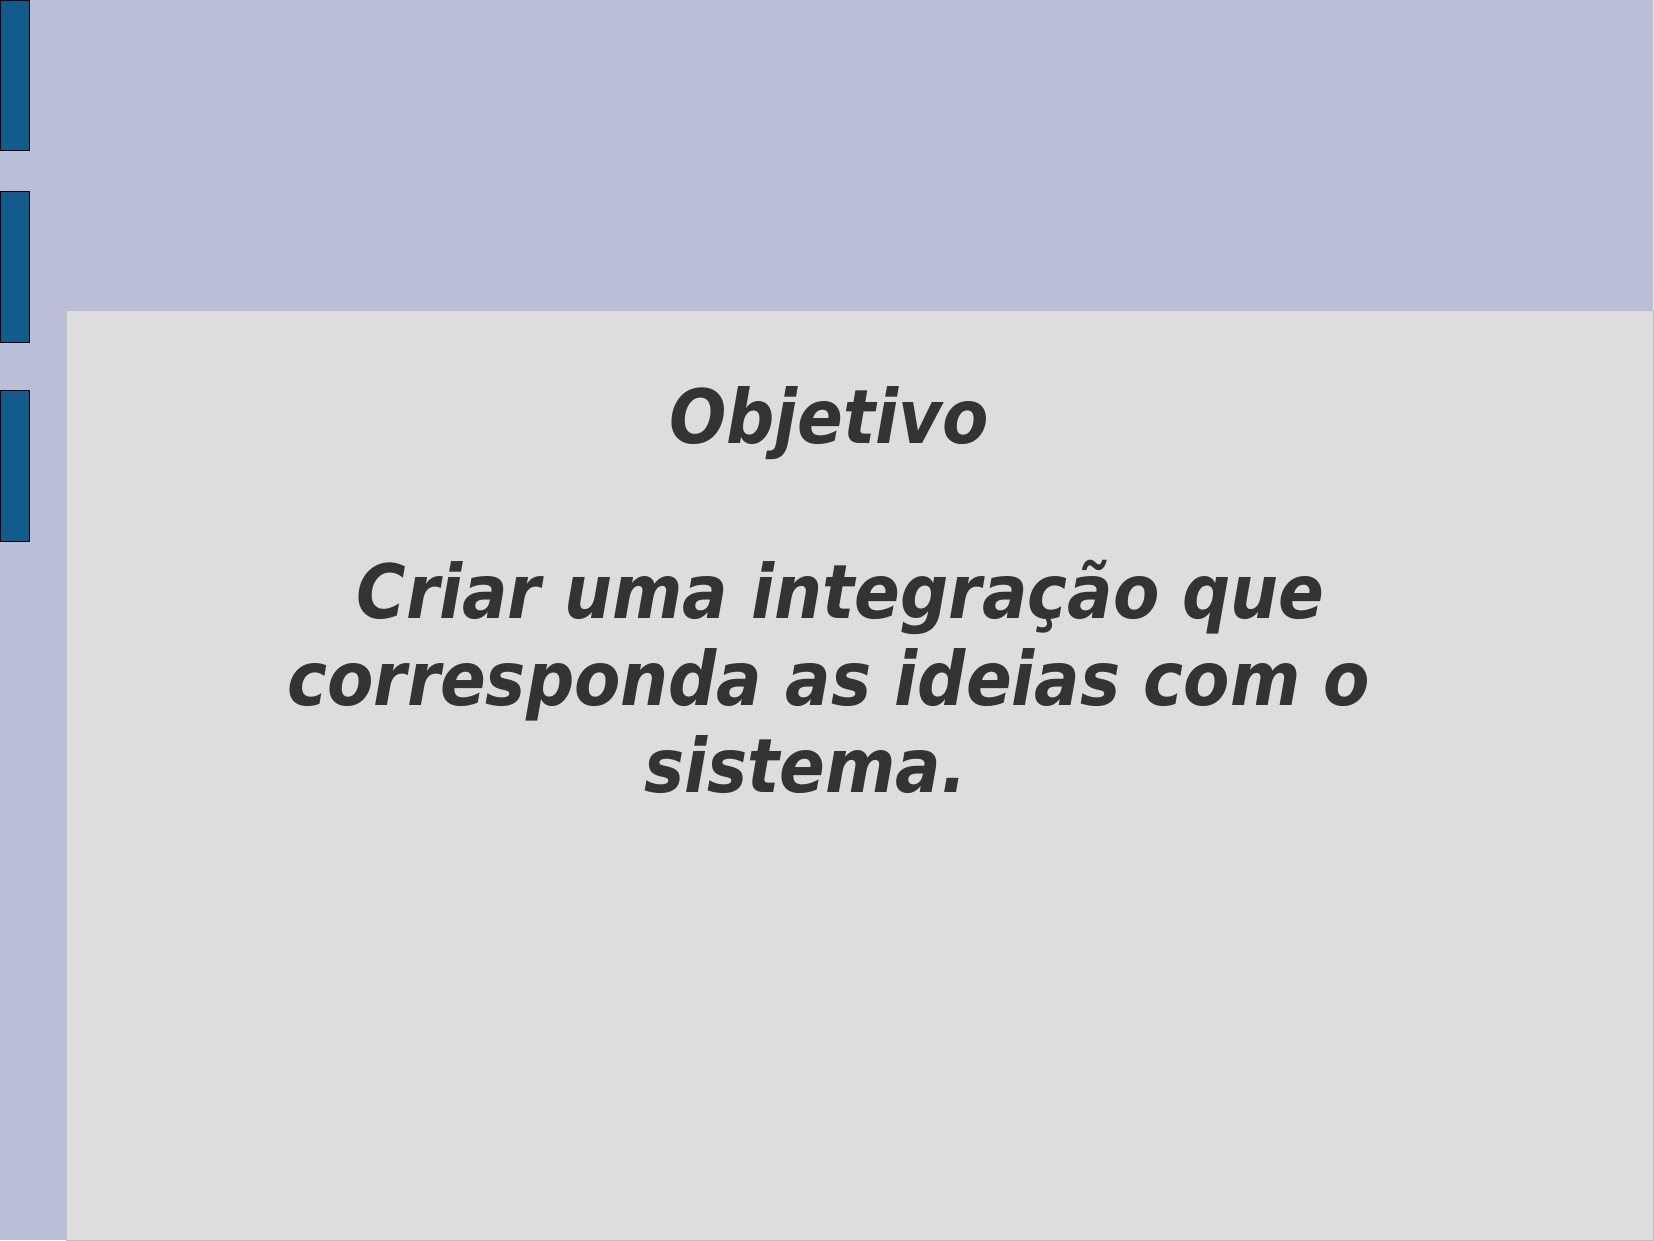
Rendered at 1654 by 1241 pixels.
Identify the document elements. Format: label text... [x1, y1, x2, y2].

subtitle Objetivo Criar uma integração que corresponda as ideias com o sistema. [123, 88, 1536, 1097]
